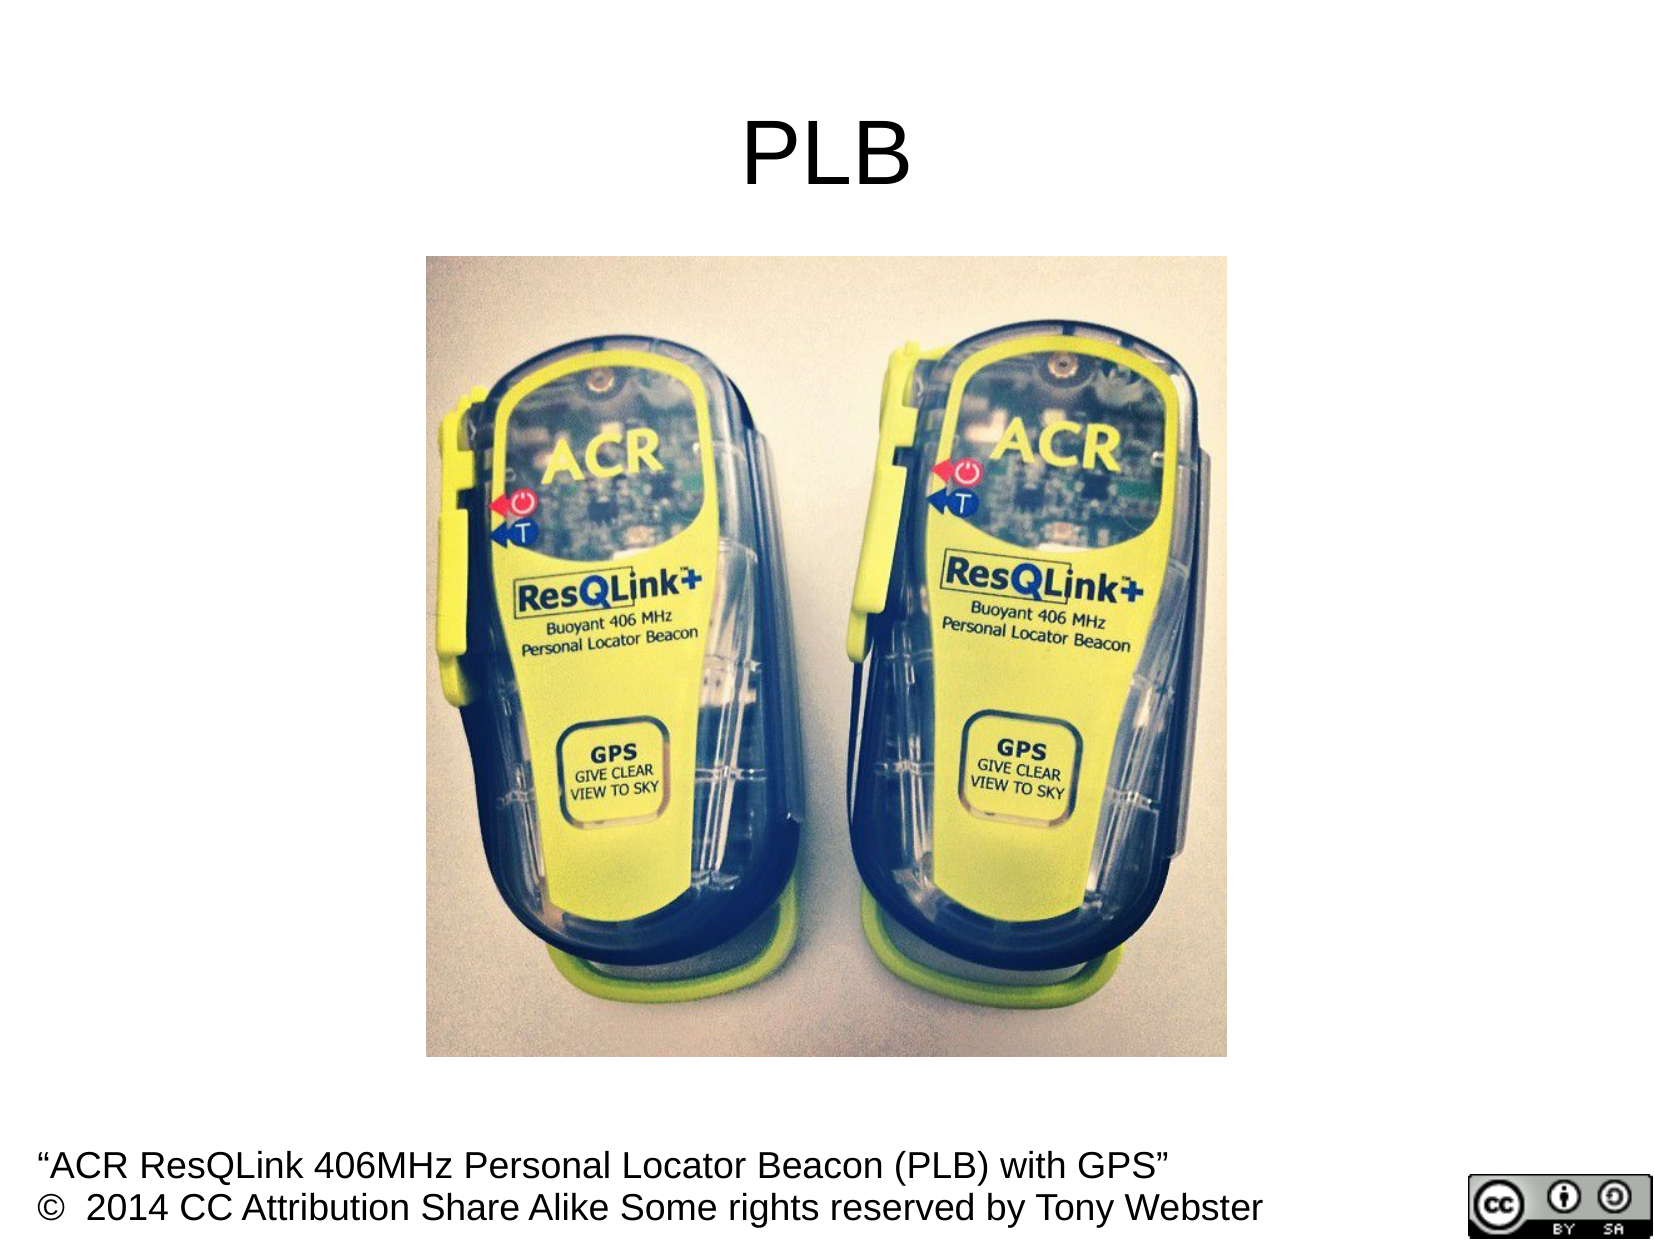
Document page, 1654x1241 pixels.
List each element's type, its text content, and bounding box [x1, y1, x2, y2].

title PLB [82, 49, 1571, 257]
picture [1468, 1174, 1653, 1239]
picture [426, 257, 1227, 1057]
text_box “ACR ResQLink 406MHz Personal Locator Beacon (PLB) with GPS” © 2014 CC Attribution Share Alike Some rights reserved by Tony Webster [22, 1136, 1280, 1236]
